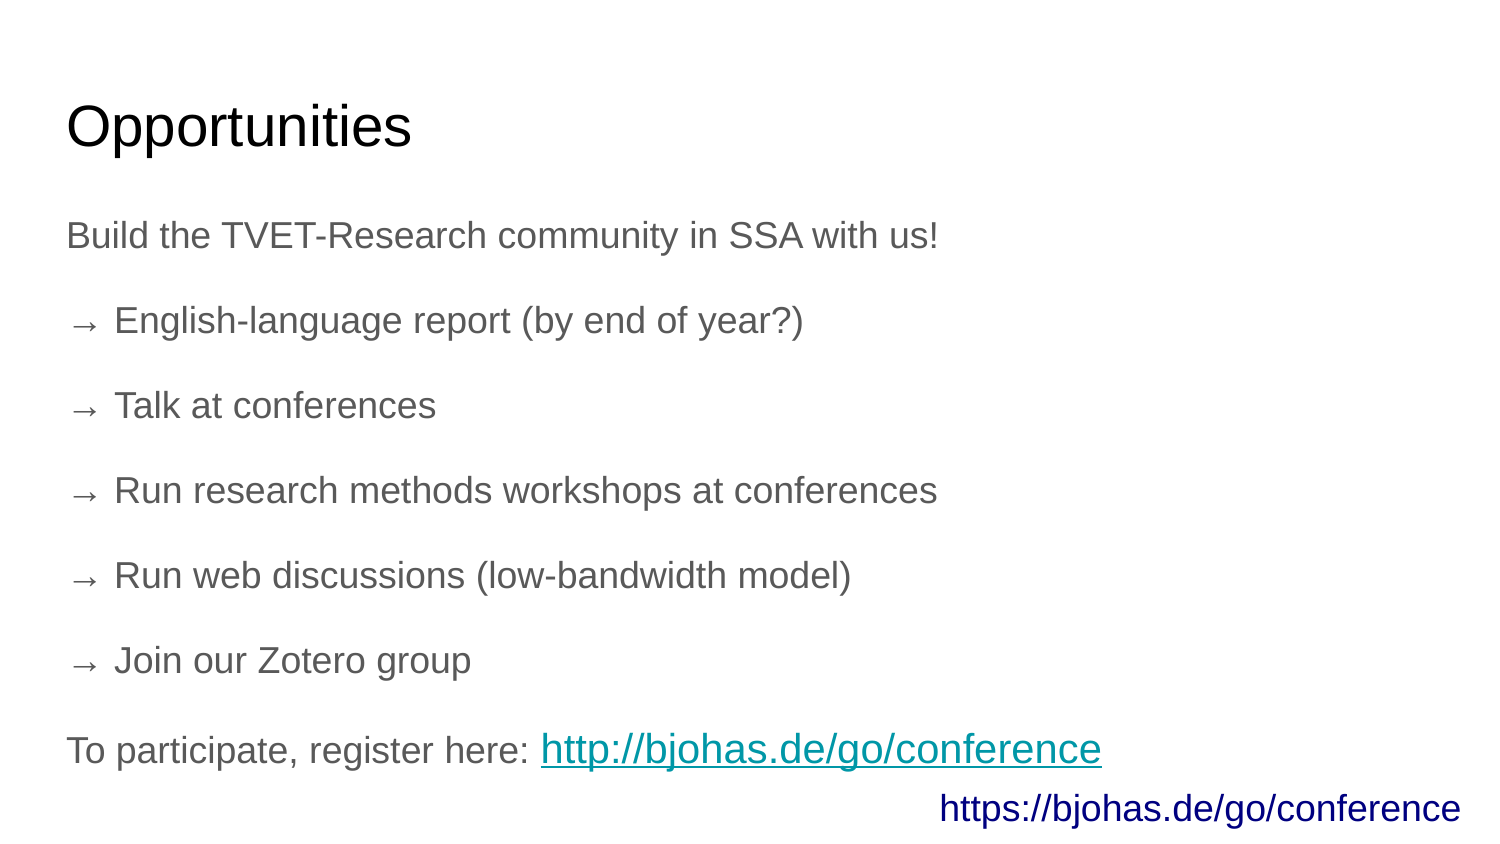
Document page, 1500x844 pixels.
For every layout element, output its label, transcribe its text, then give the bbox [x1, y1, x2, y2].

title Opportunities [51, 72, 1449, 167]
list Build the TVET-Research community in SSA with us! → English-language report (by end of year?) → Talk at conferences → Run research methods workshops at conferences → Run web discussions (low-bandwidth model) → Join our Zotero group To participate, register here: http://bjohas.de/go/conference [51, 189, 1449, 750]
